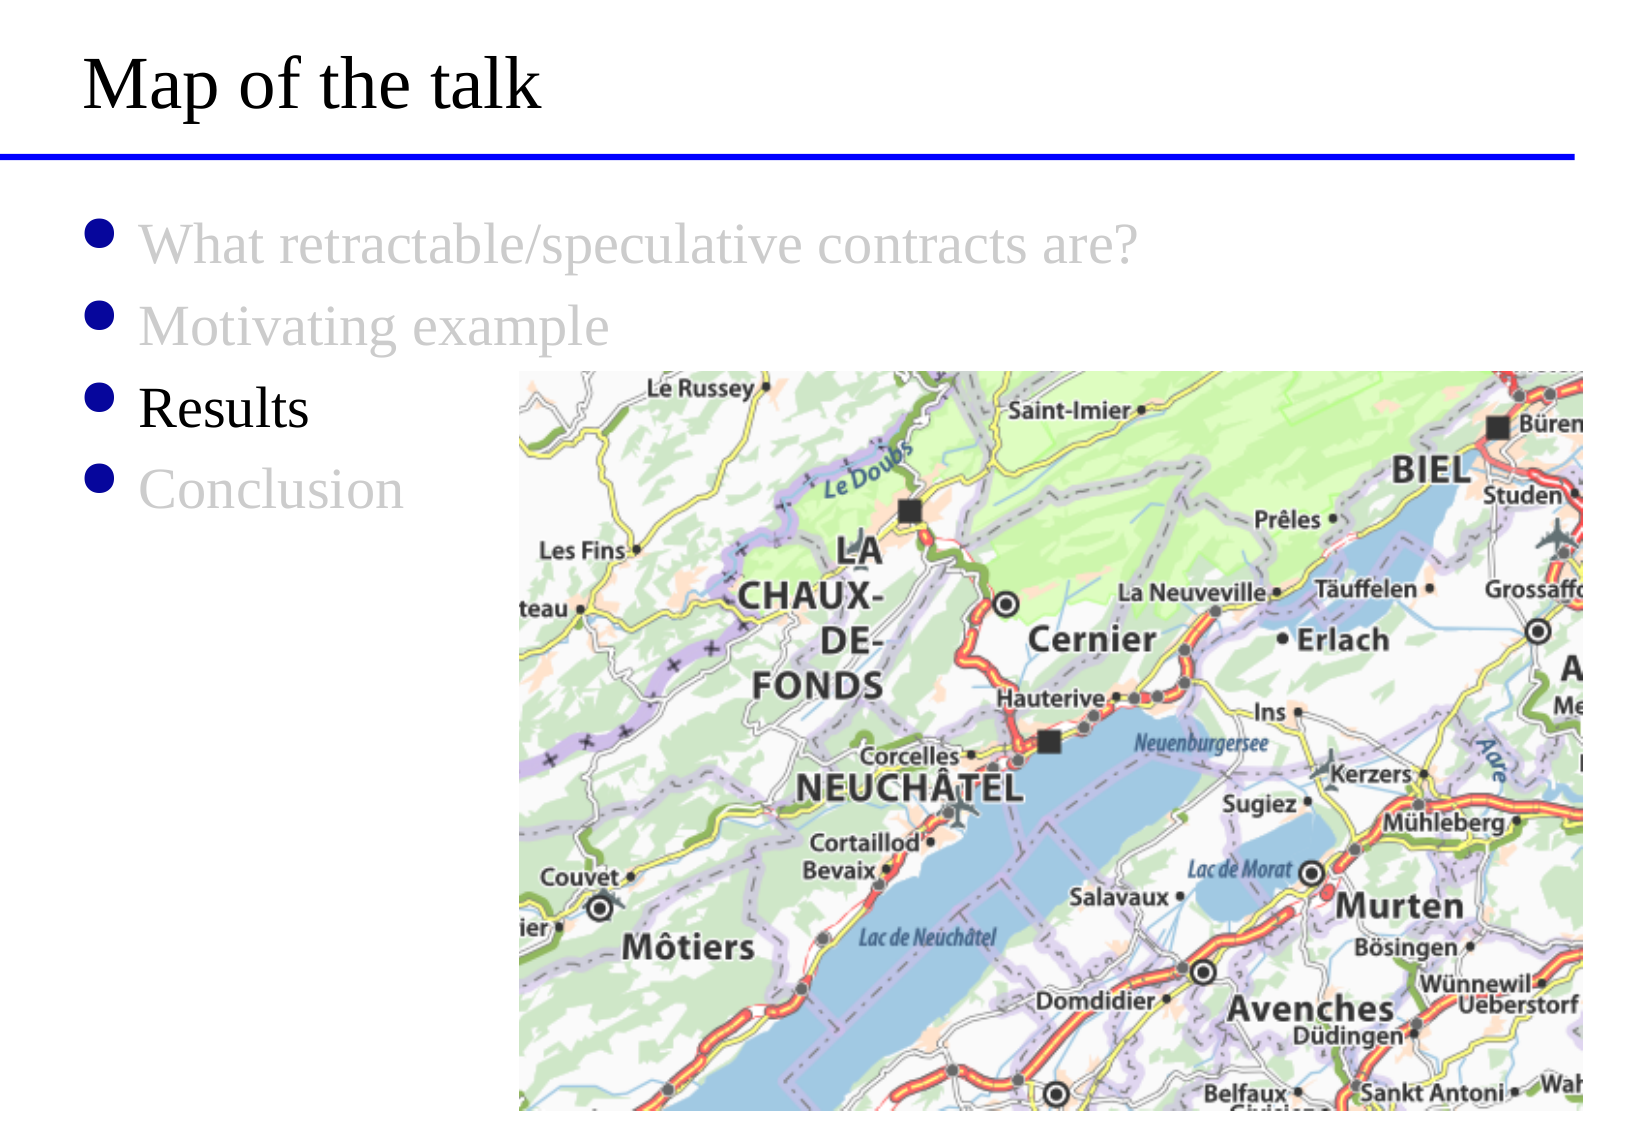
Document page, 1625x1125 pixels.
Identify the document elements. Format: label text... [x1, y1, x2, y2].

title Map of the talk [67, 27, 1544, 131]
picture [519, 371, 1583, 1111]
list What retractable/speculative contracts are? Motivating example Results Conclusion [67, 198, 1478, 1061]
